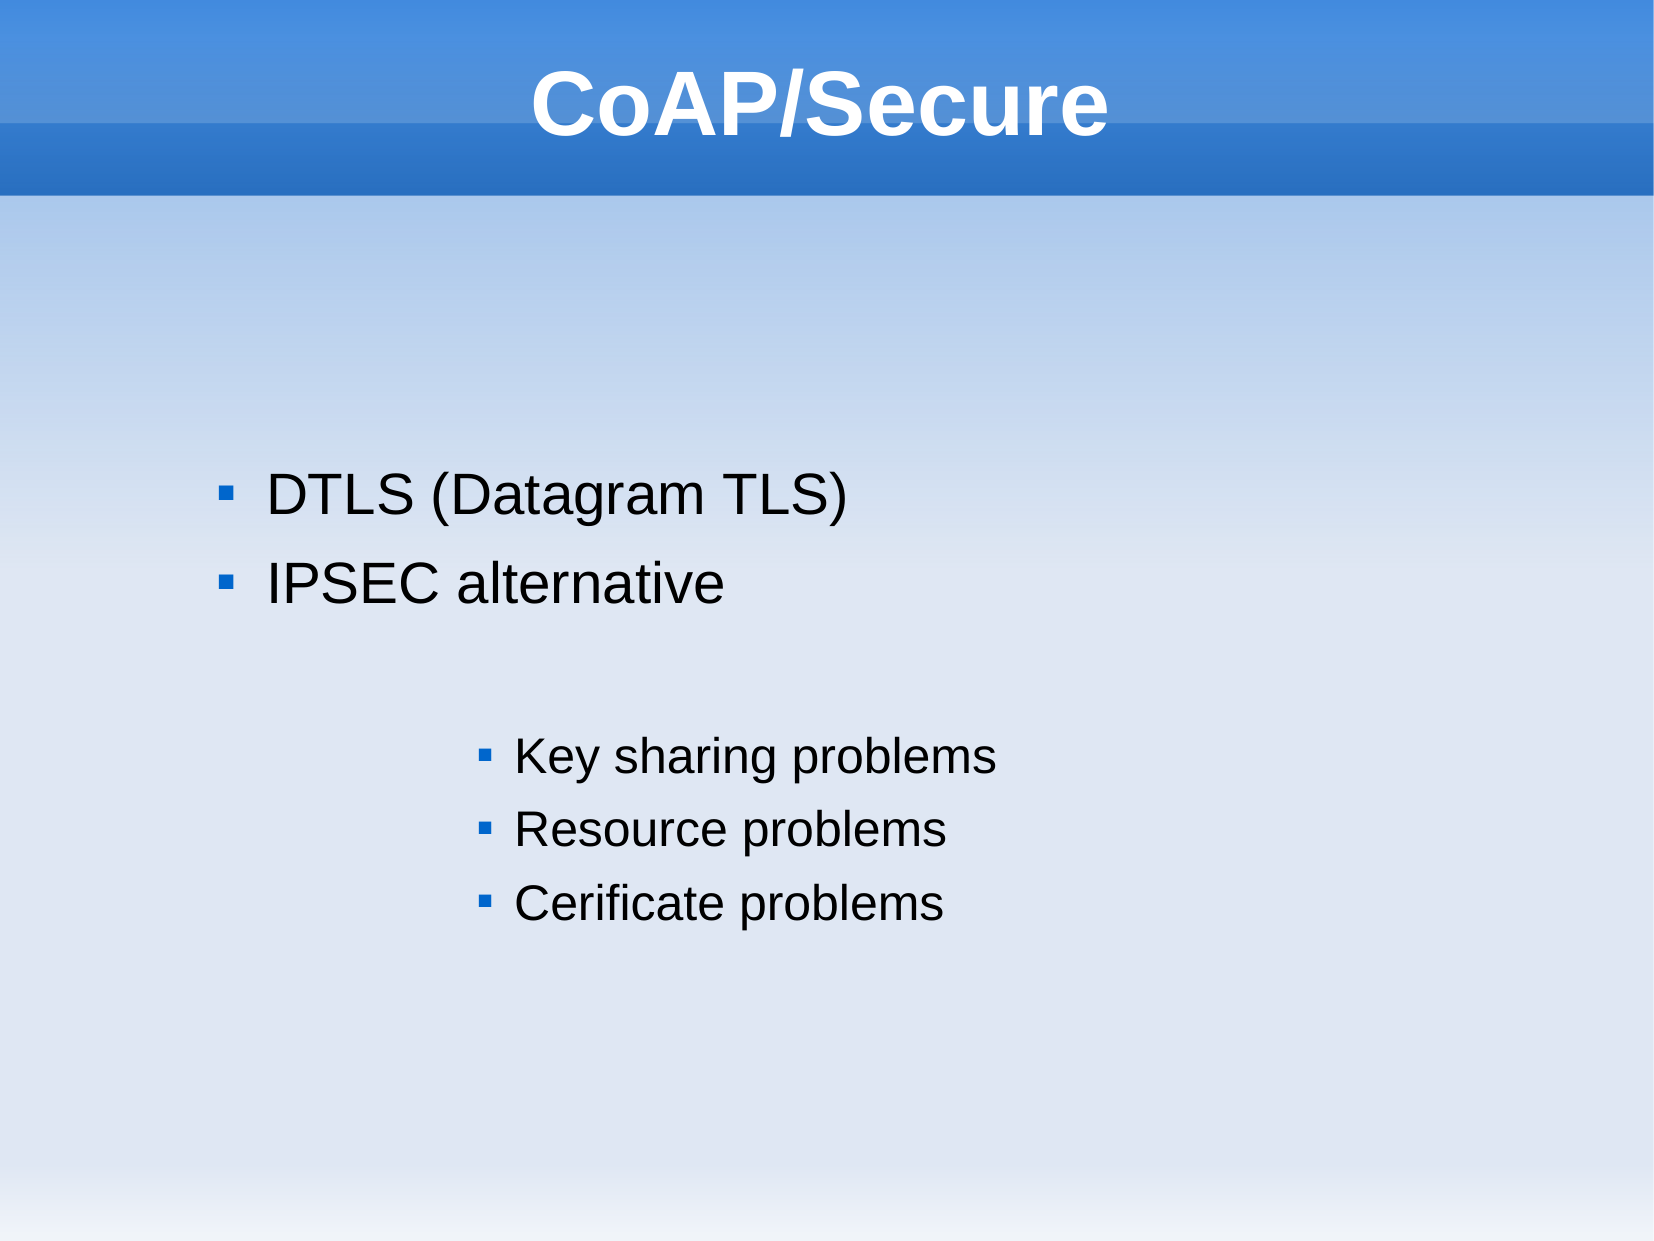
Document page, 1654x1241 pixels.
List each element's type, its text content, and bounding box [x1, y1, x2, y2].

title CoAP/Secure [76, 0, 1565, 208]
picture [0, 0, 1654, 1241]
list DTLS (Datagram TLS) IPSEC alternative Key sharing problems Resource problems Cerificate problems [124, 268, 1613, 1088]
